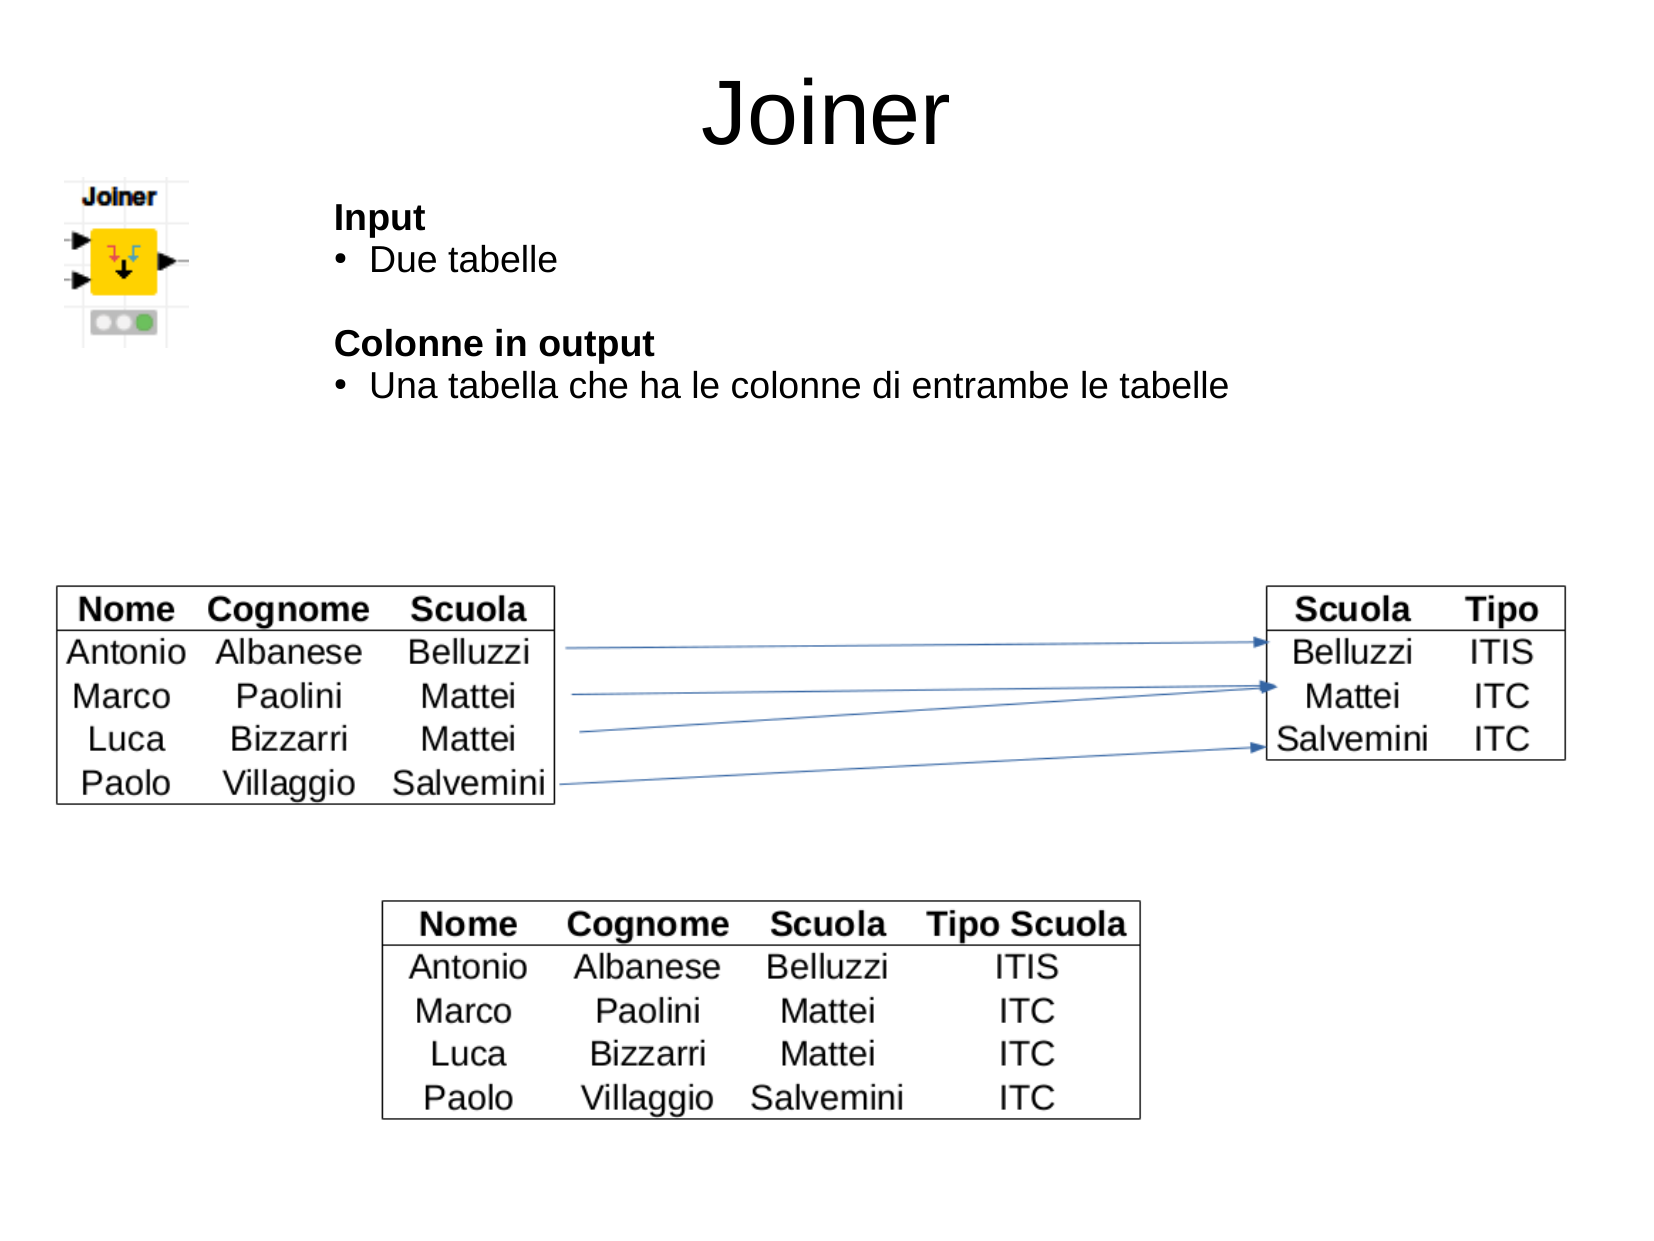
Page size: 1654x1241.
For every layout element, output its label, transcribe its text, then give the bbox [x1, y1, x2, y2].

picture [64, 177, 189, 348]
text_box Input Due tabelle Colonne in output Una tabella che ha le colonne di entrambe le tabelle [318, 189, 1560, 456]
title Joiner [82, 49, 1571, 178]
picture [35, 560, 1596, 1164]
